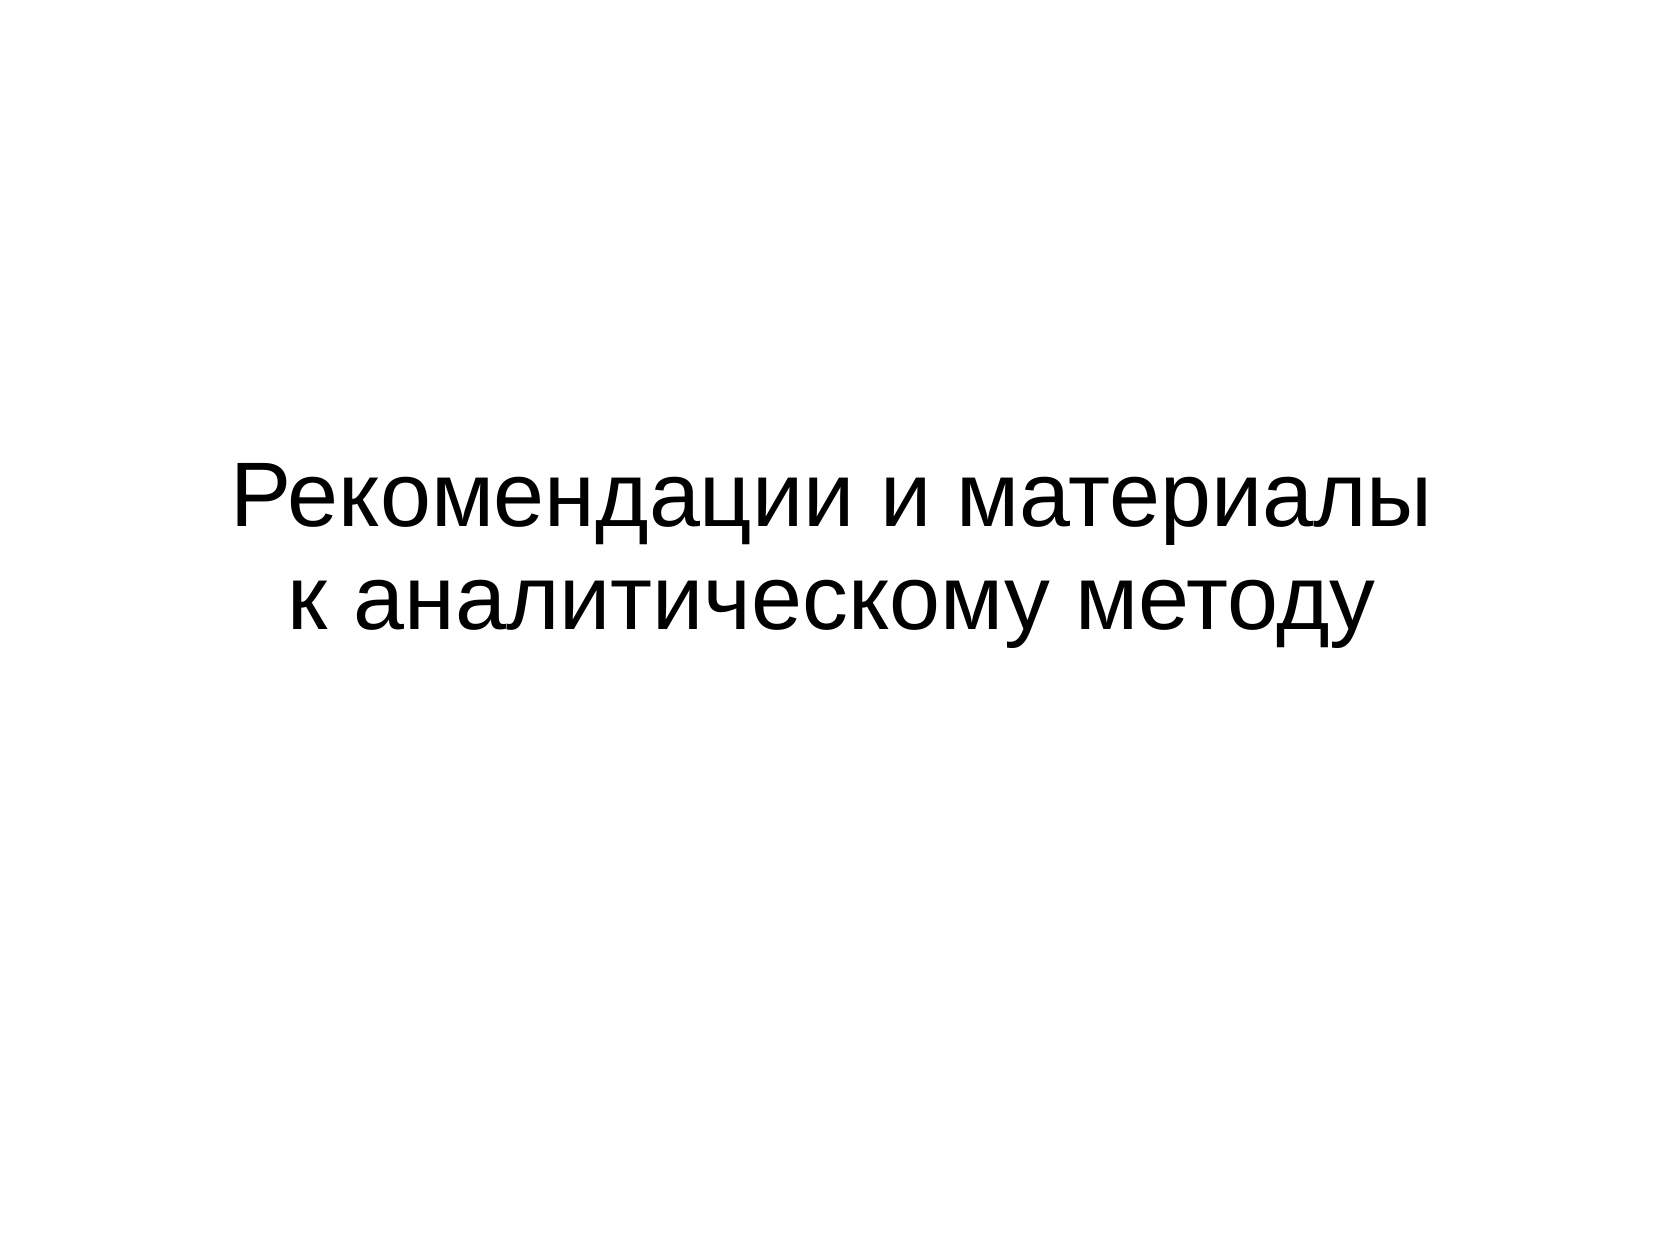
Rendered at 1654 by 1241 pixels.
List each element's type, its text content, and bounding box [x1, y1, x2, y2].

title Рекомендации и материалы к аналитическому методу [88, 442, 1577, 650]
